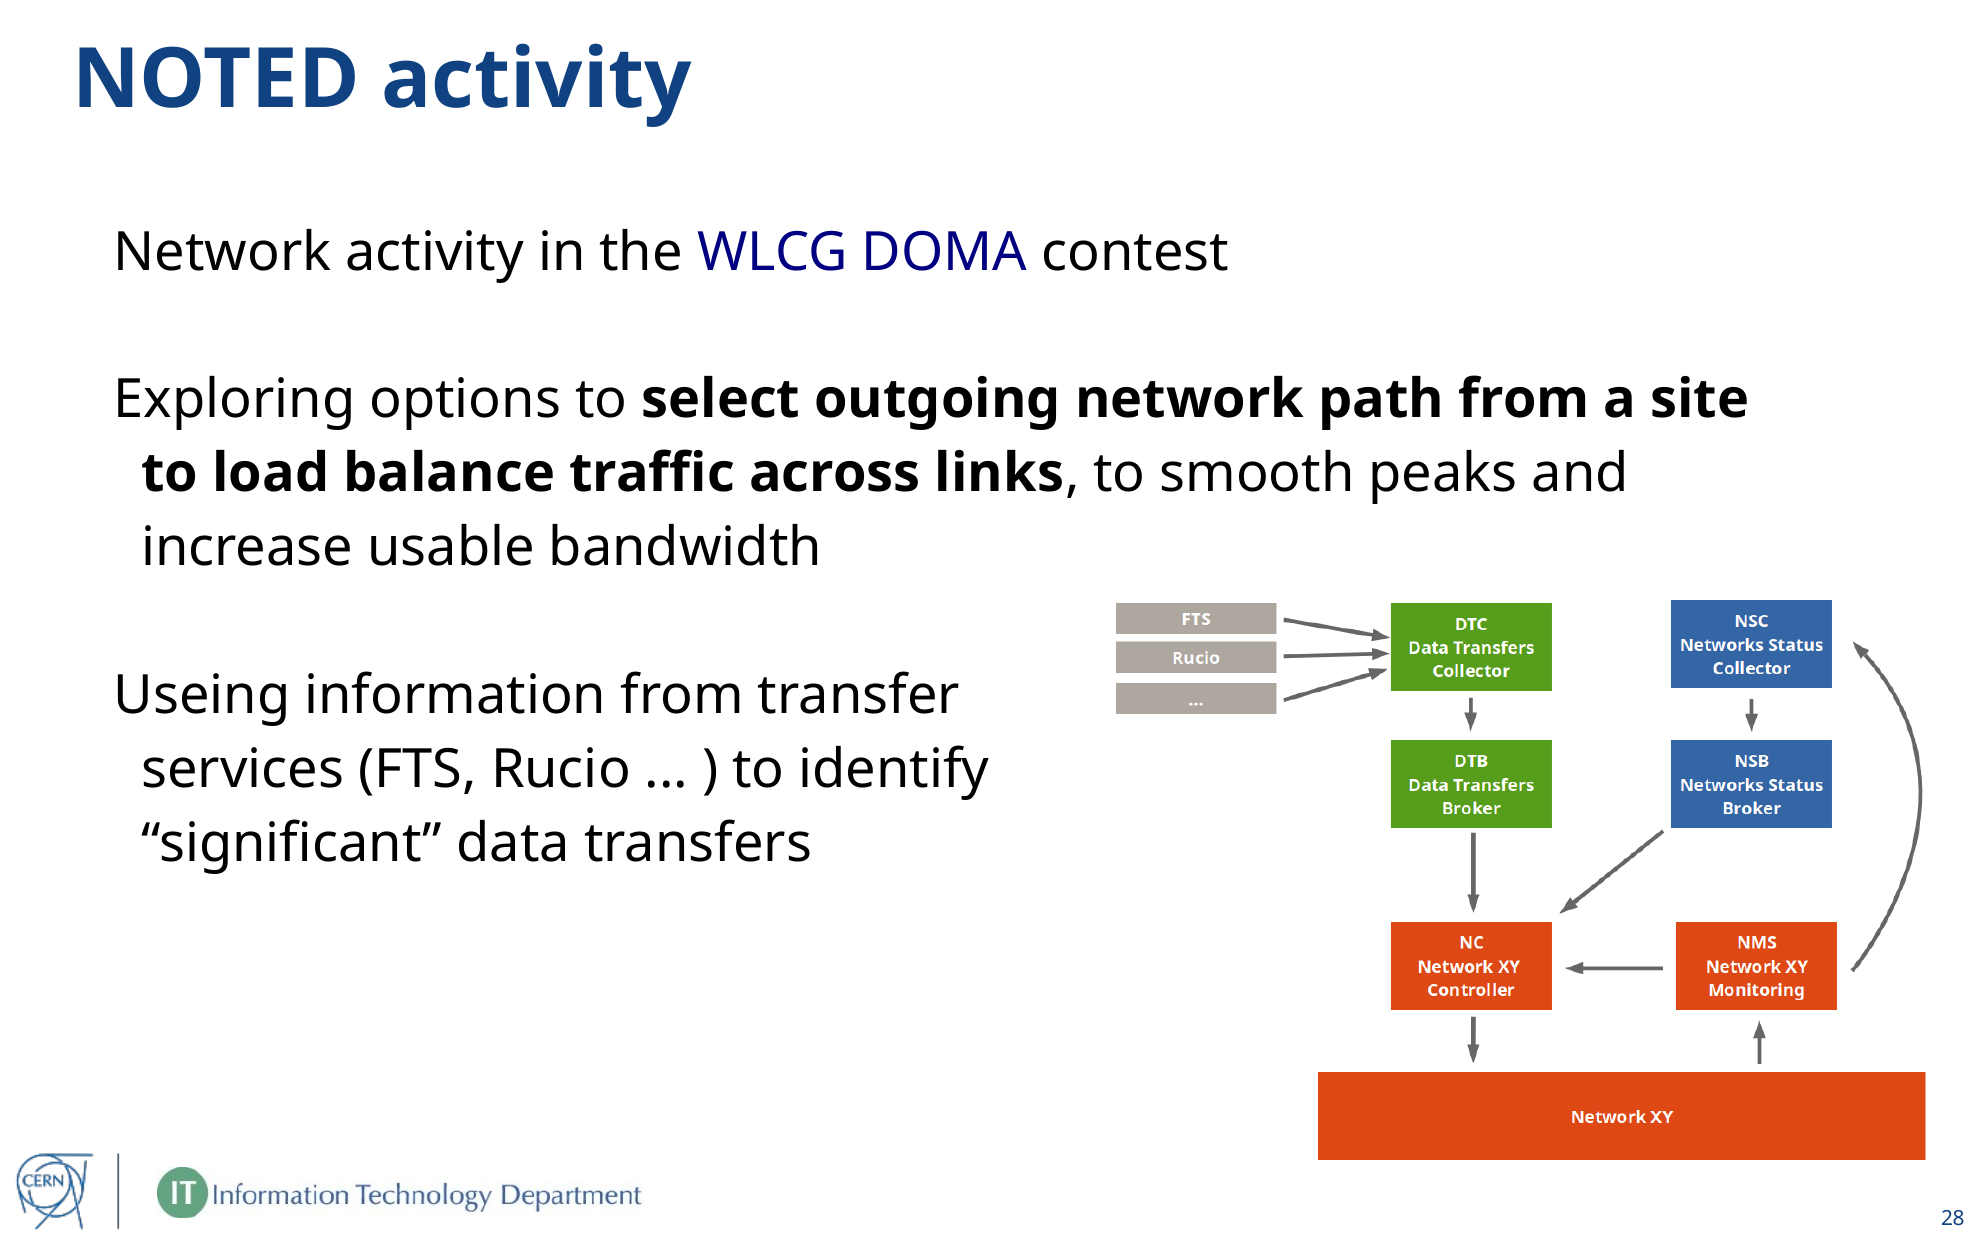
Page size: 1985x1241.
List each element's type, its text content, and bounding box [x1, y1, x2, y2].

picture [38, 1207, 55, 1215]
picture [51, 1200, 64, 1215]
picture [1110, 597, 1932, 1165]
text_box Network activity in the WLCG DOMA contest Exploring options to select outgoing network path from a site to load balance traffic across links, to smooth peaks and increase usable bandwidth Useing information from transfer services (FTS, Rucio ... ) to identify “significant” data transfers [98, 204, 1835, 1241]
title NOTED activity [71, 0, 1834, 166]
picture [19, 1188, 64, 1207]
picture [16, 1188, 64, 1236]
